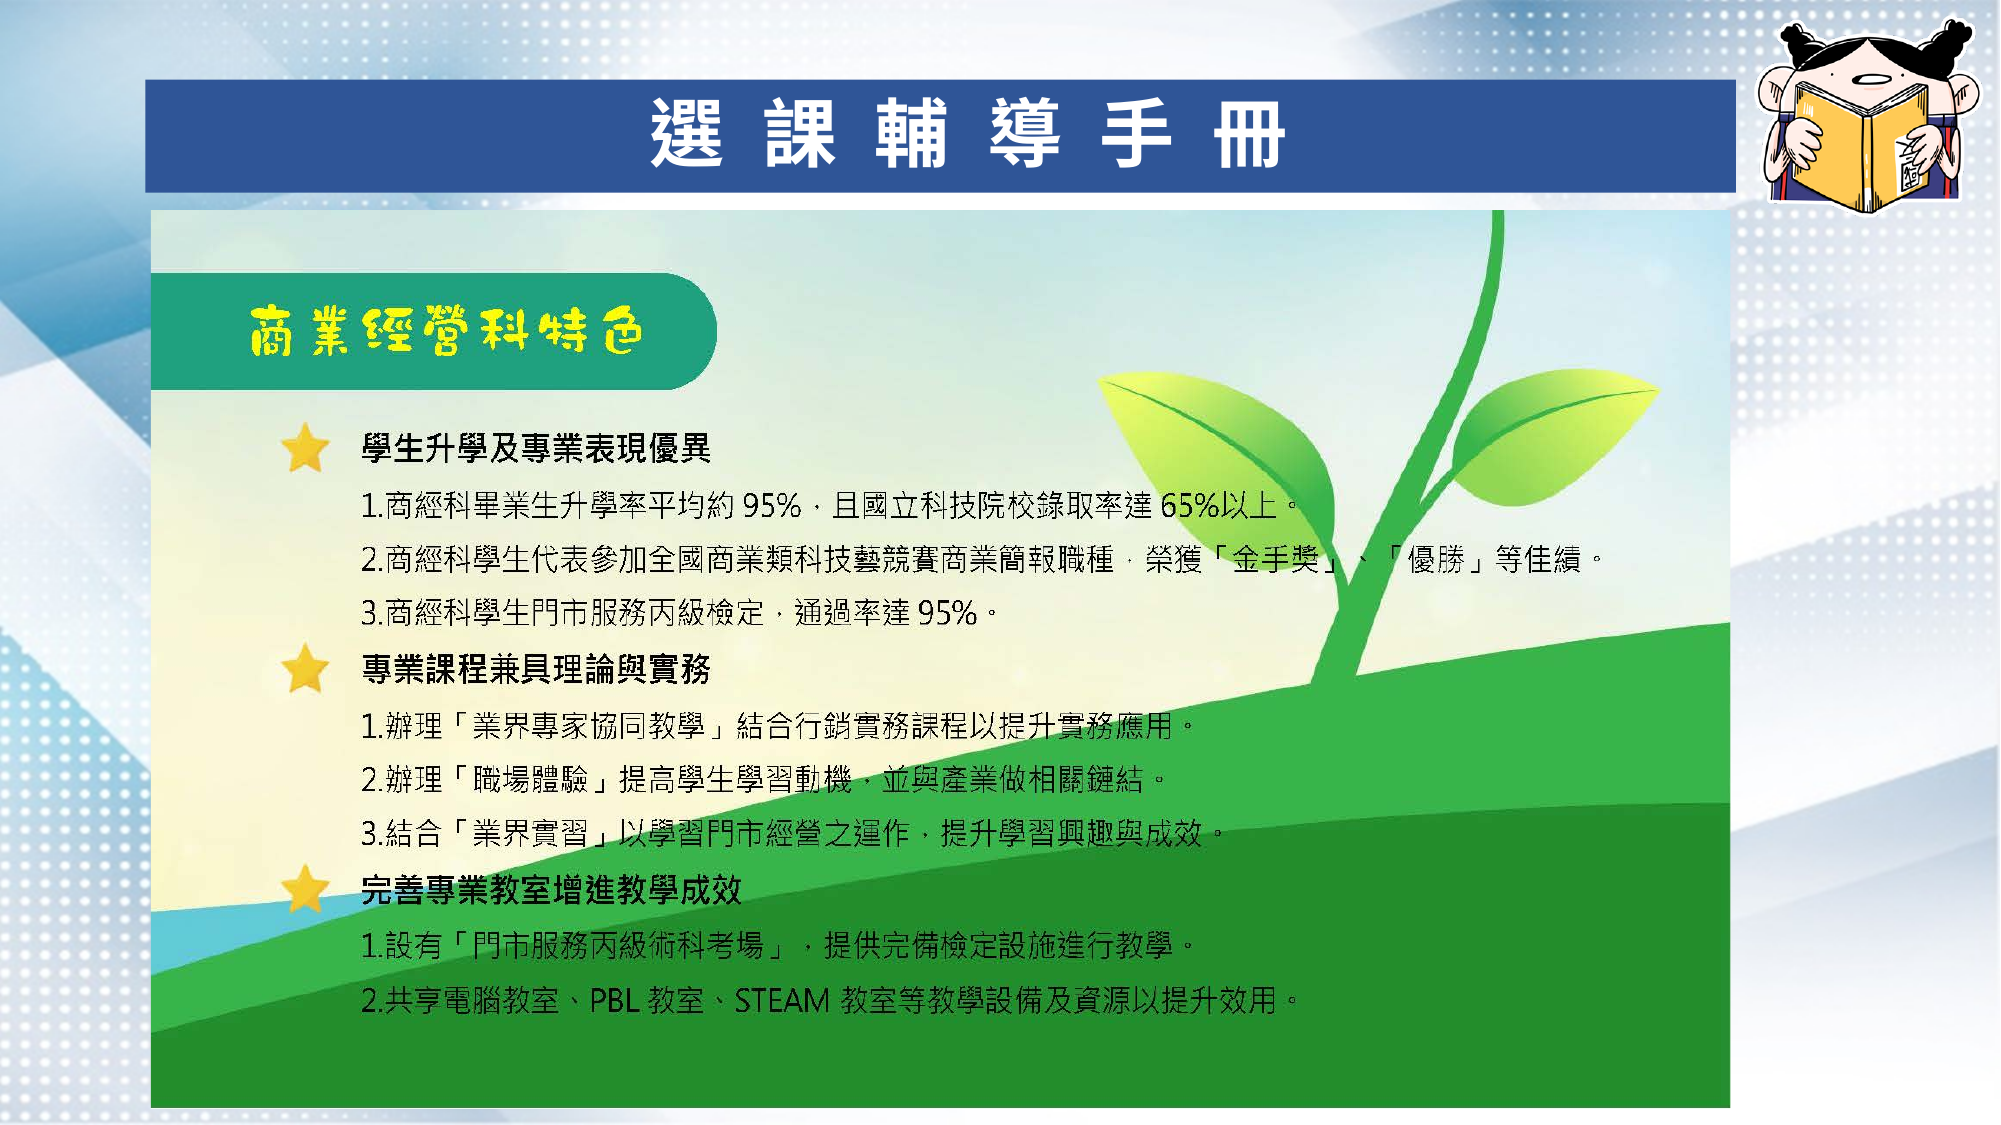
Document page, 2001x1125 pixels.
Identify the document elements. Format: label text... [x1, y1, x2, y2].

text_box 選 課 輔 導 手 冊 [145, 79, 1736, 193]
picture [0, 0, 2000, 1125]
